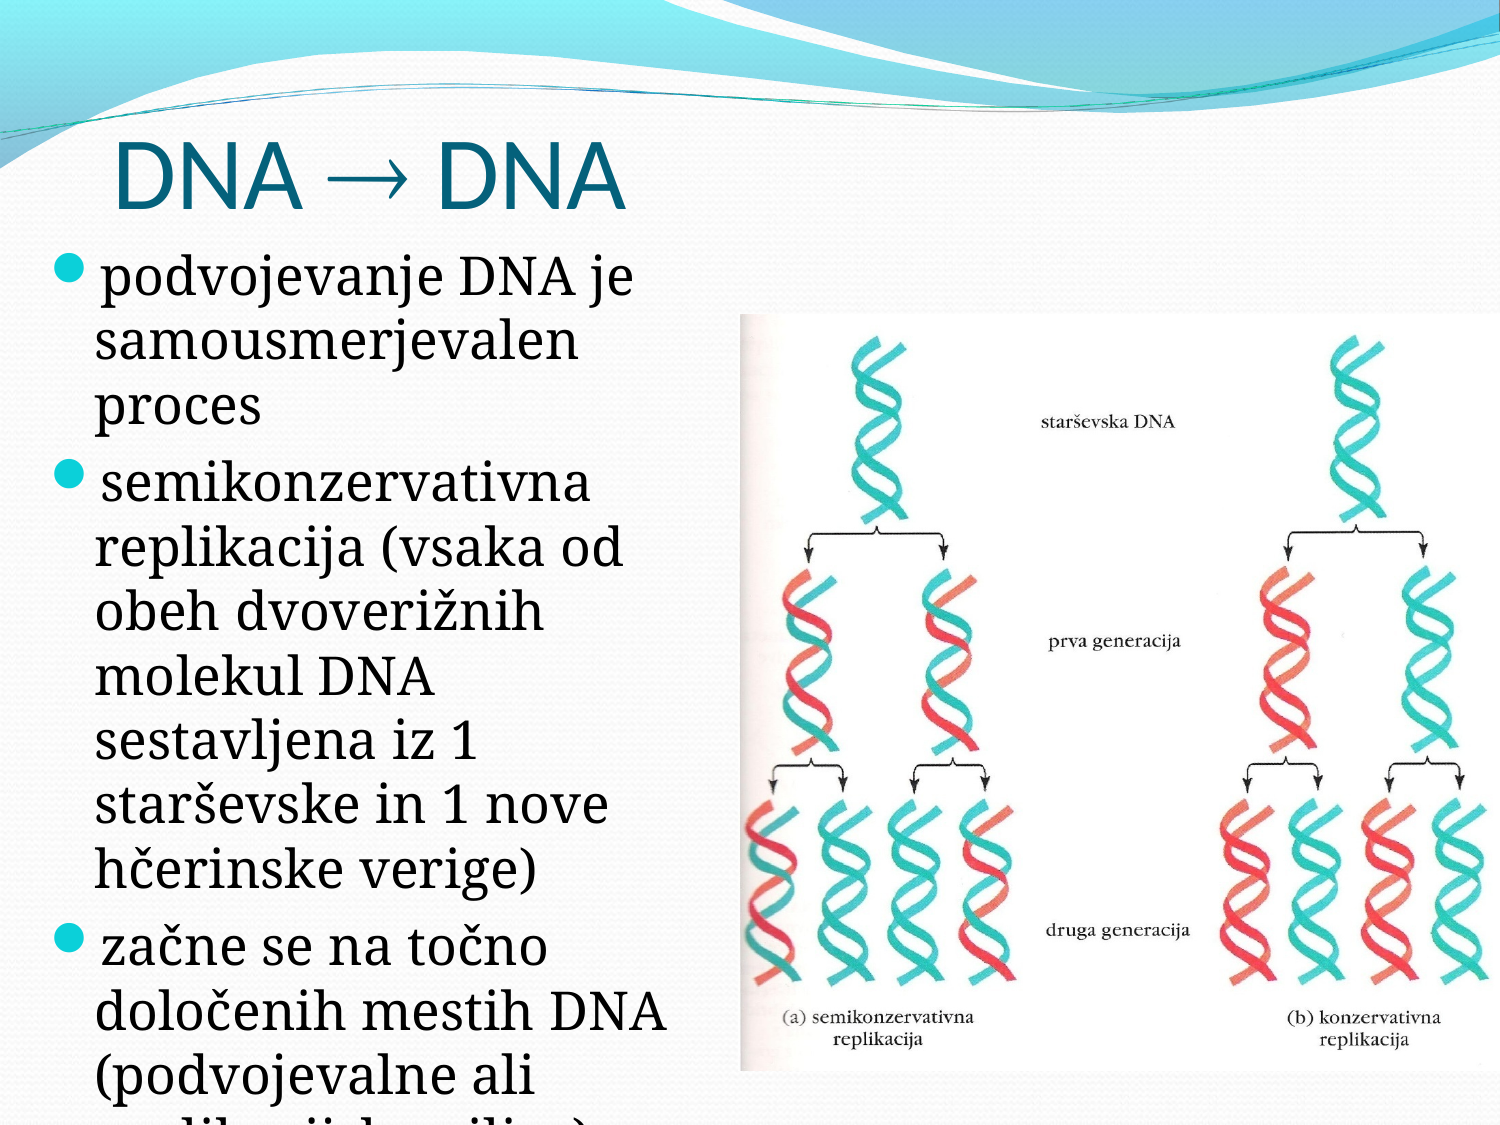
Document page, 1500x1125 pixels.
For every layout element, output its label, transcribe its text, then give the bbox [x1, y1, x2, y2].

picture [0, 0, 1500, 1125]
title DNA  DNA [112, 42, 1463, 231]
list podvojevanje DNA je samousmerjevalen proces semikonzervativna replikacija (vsaka od obeh dvoverižnih molekul DNA sestavljena iz 1 starševske in 1 nove hčerinske verige) začne se na točno določenih mestih DNA (podvojevalne ali replikacijske vilice) [35, 234, 733, 955]
